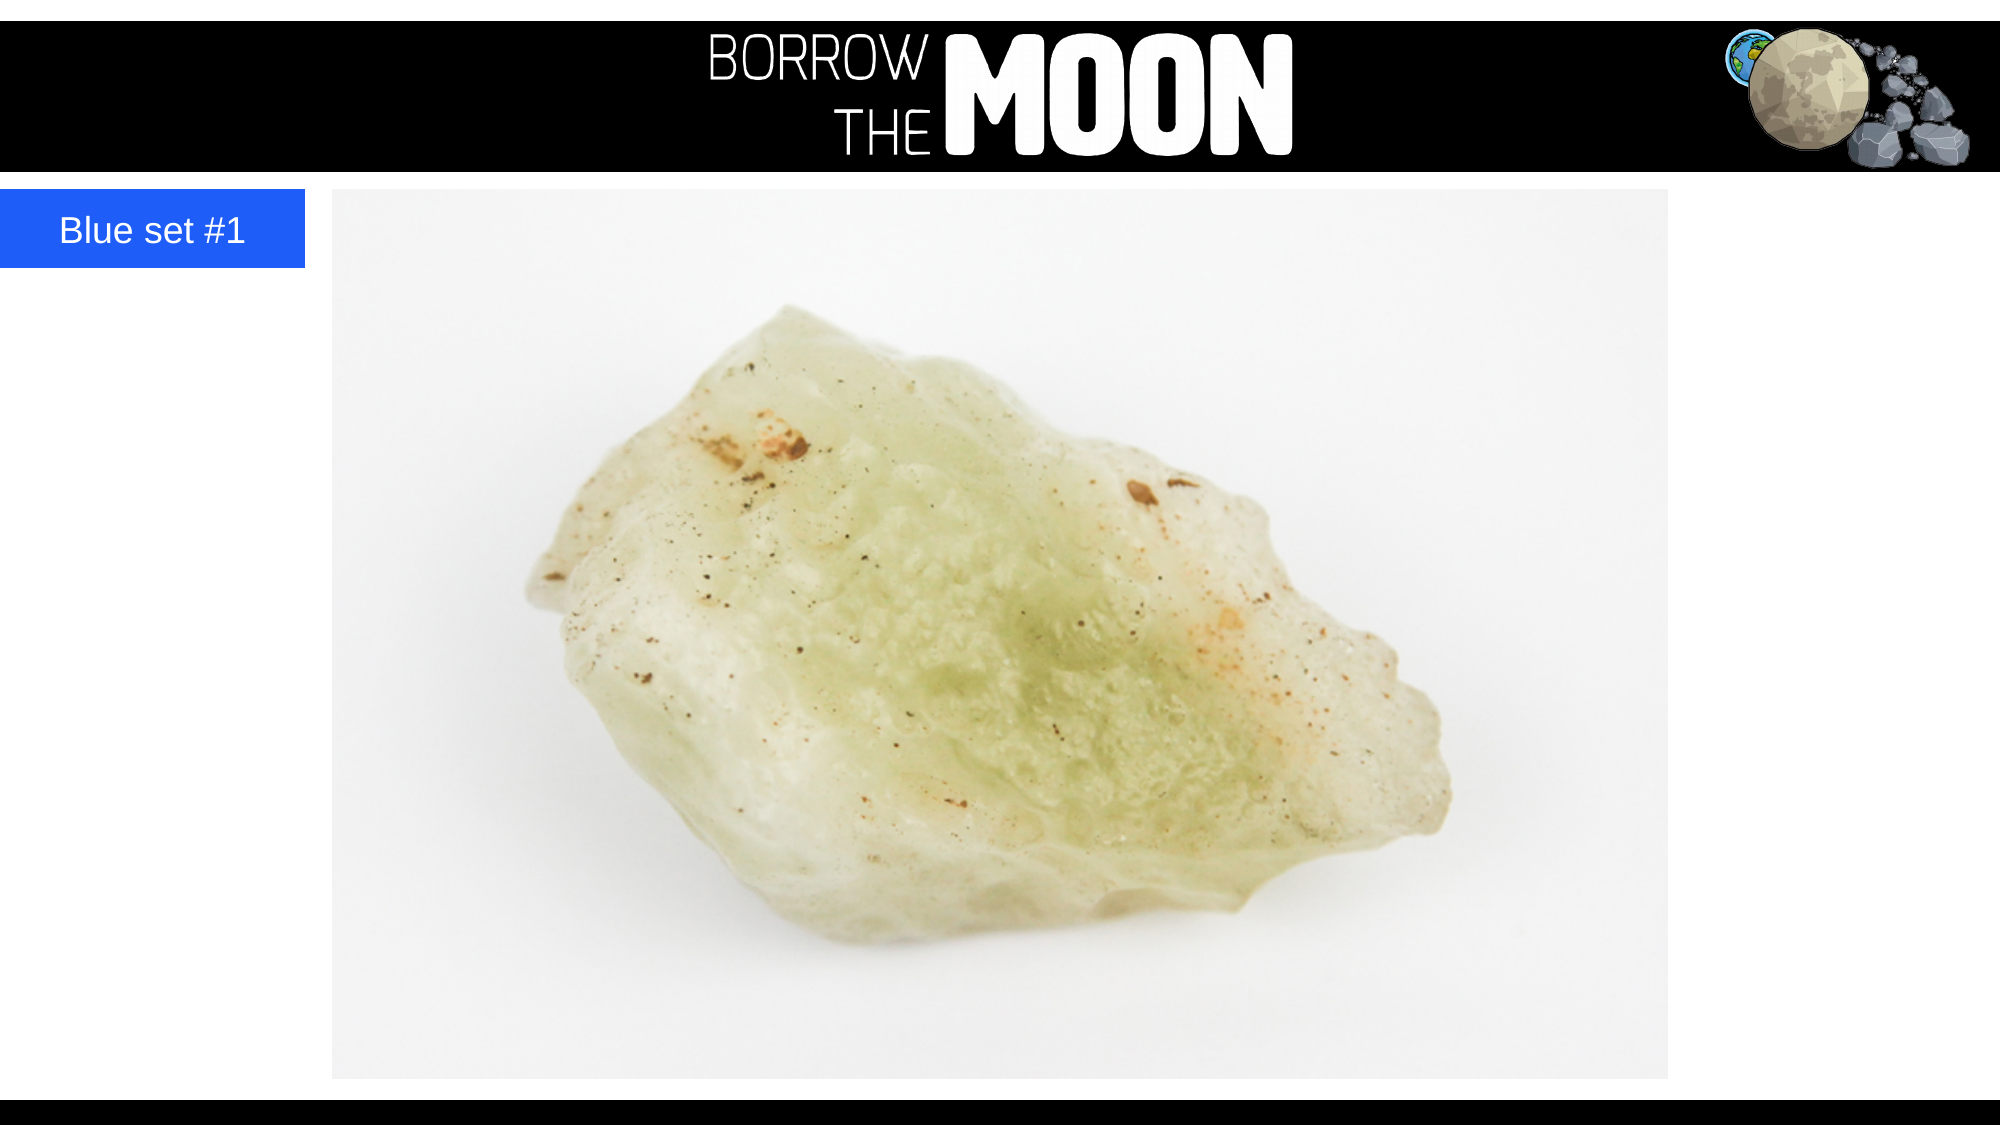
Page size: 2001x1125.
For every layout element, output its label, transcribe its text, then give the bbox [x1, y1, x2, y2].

text_box Blue set #1 [0, 189, 305, 268]
picture [332, 189, 1668, 1079]
